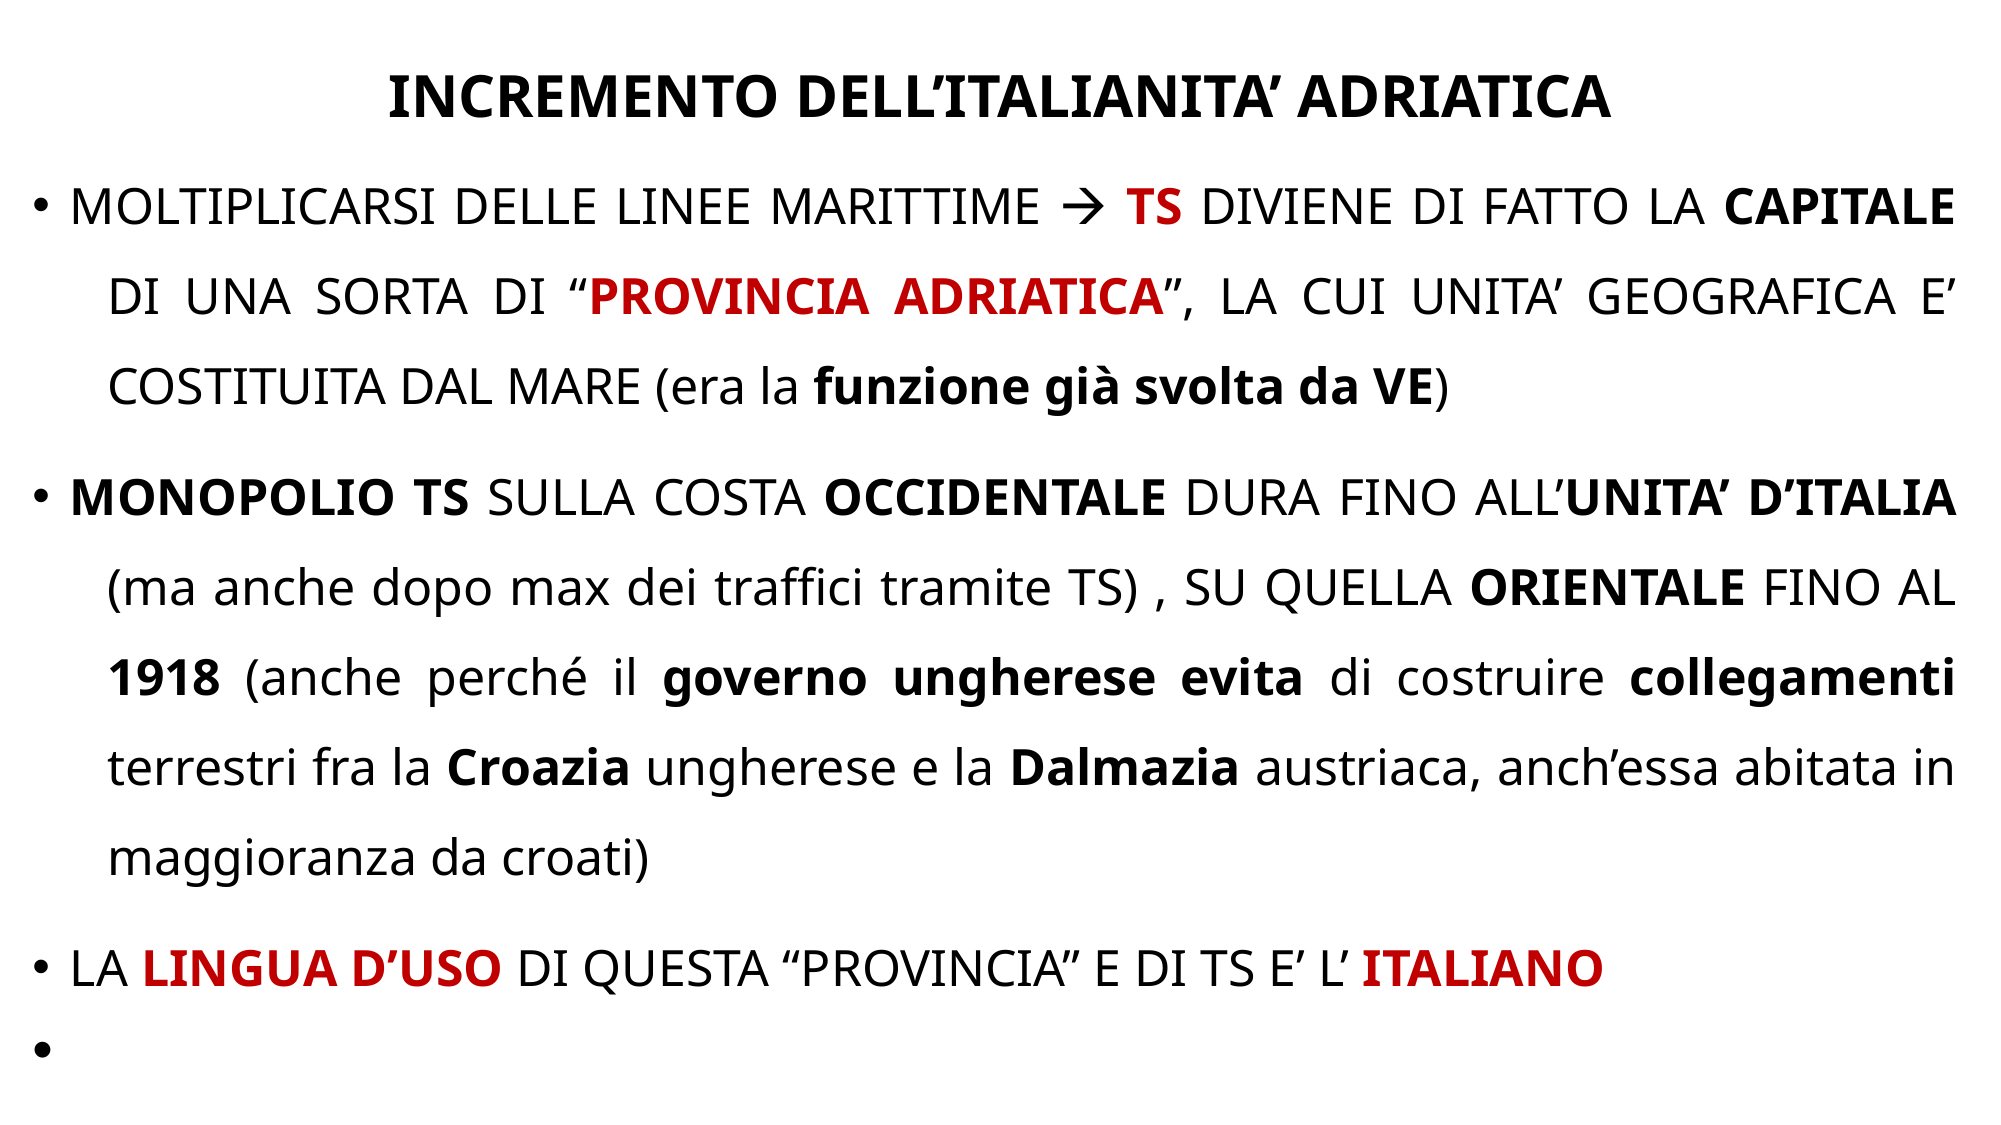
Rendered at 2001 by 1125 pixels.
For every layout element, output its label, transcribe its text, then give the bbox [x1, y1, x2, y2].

list MOLTIPLICARSI DELLE LINEE MARITTIME  TS DIVIENE DI FATTO LA CAPITALE DI UNA SORTA DI “PROVINCIA ADRIATICA”, LA CUI UNITA’ GEOGRAFICA E’ COSTITUITA DAL MARE (era la funzione già svolta da VE) MONOPOLIO TS SULLA COSTA OCCIDENTALE DURA FINO ALL’UNITA’ D’ITALIA (ma anche dopo max dei traffici tramite TS) , SU QUELLA ORIENTALE FINO AL 1918 (anche perché il governo ungherese evita di costruire collegamenti terrestri fra la Croazia ungherese e la Dalmazia austriaca, anch’essa abitata in maggioranza da croati) LA LINGUA D’USO DI QUESTA “PROVINCIA” E DI TS E’ L’ ITALIANO [17, 136, 1972, 1113]
title INCREMENTO DELL’ITALIANITA’ ADRIATICA [137, 59, 1863, 98]
